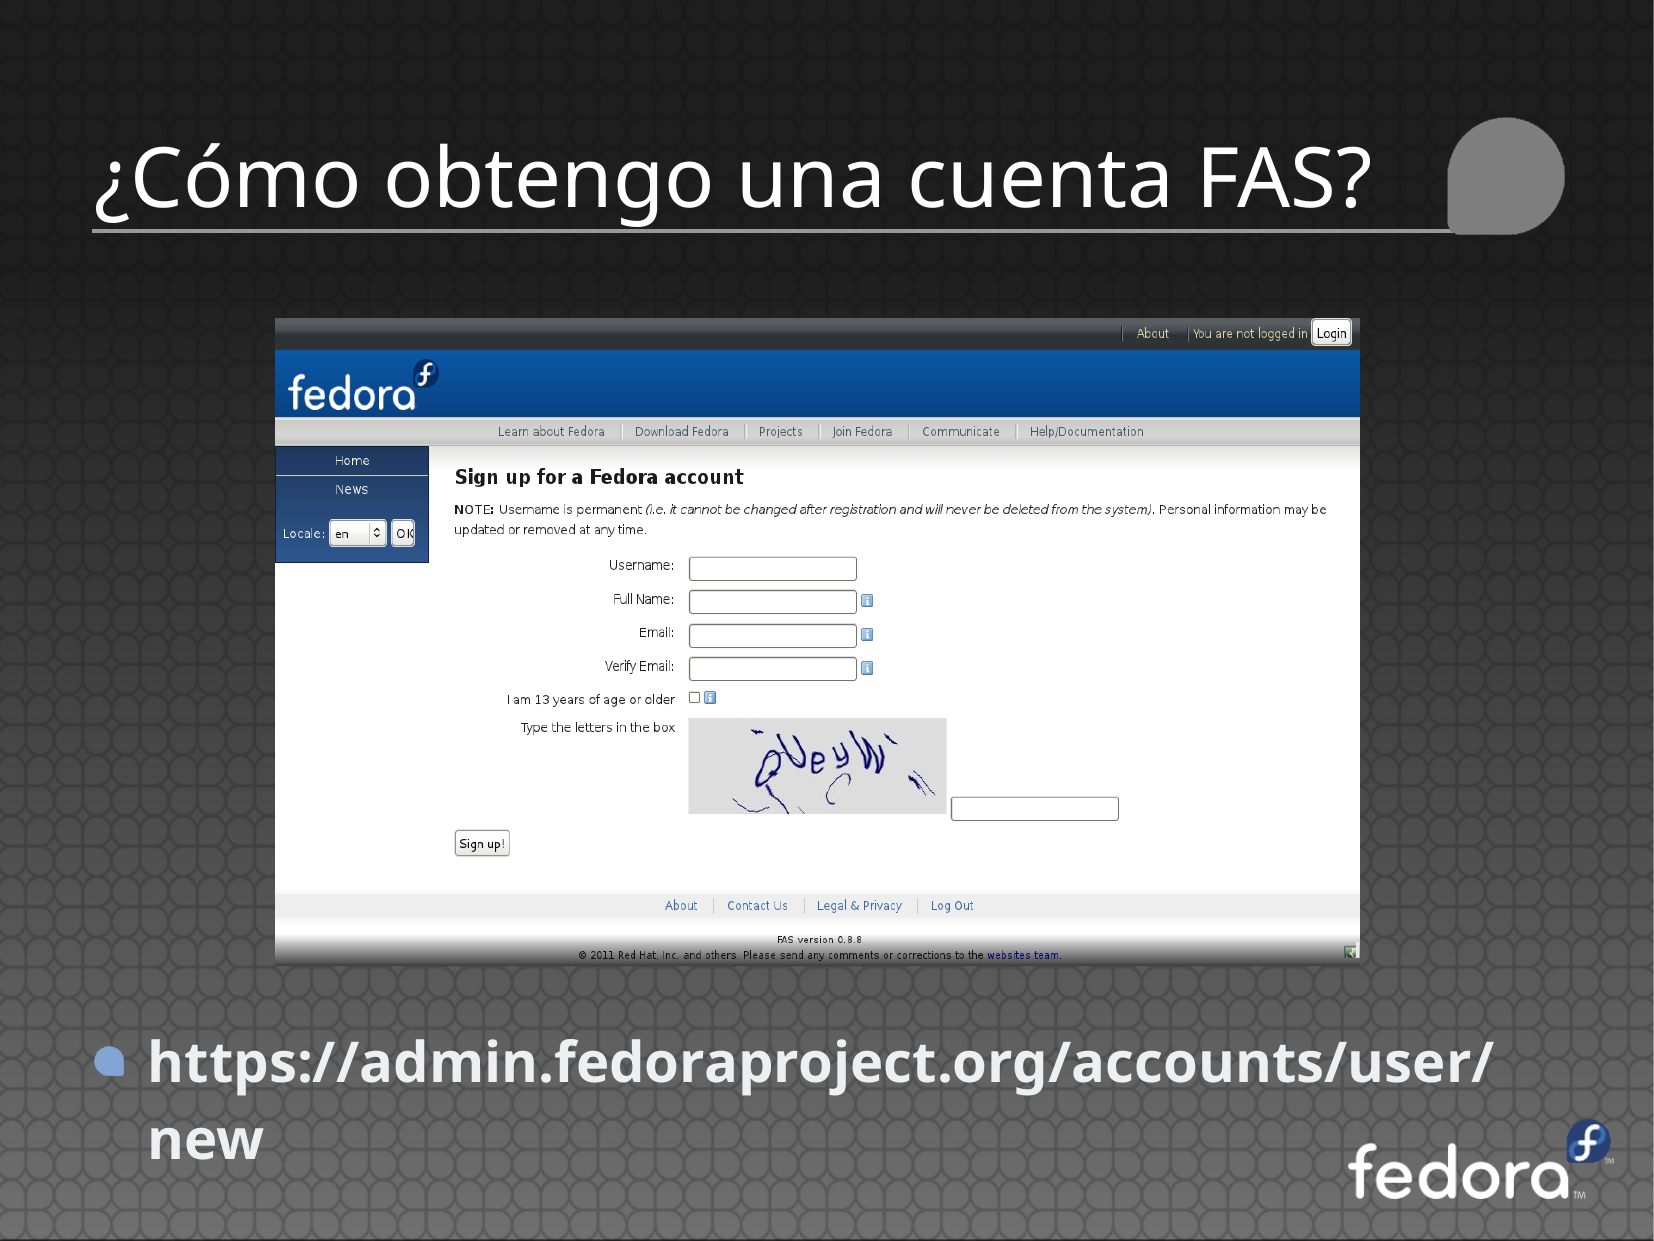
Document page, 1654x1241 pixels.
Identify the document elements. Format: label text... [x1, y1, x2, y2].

picture [0, 0, 1654, 1241]
title ¿Cómo obtengo una cuenta FAS? [94, 100, 1426, 251]
list https://admin.fedoraproject.org/accounts/user/new [76, 1022, 1565, 1096]
